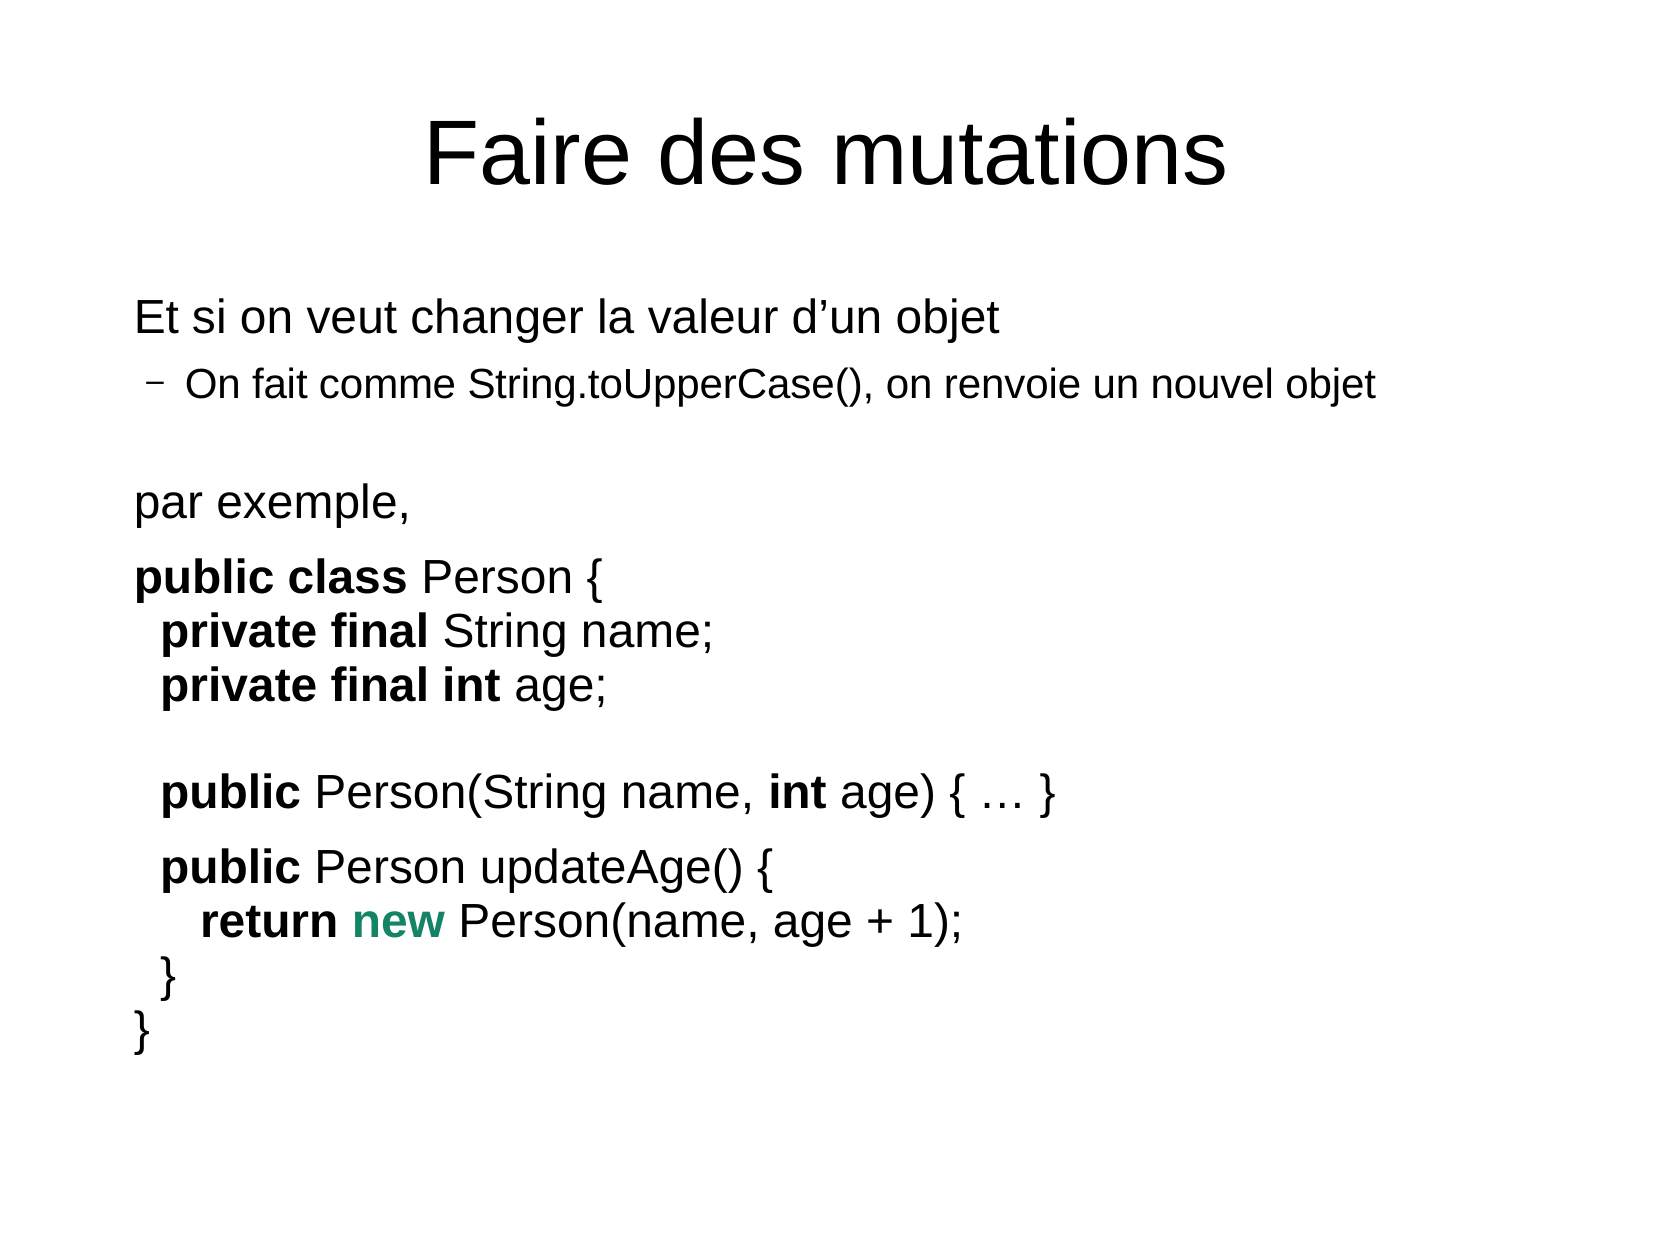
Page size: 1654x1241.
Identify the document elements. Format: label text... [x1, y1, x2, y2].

list Et si on veut changer la valeur d’un objet On fait comme String.toUpperCase(), on renvoie un nouvel objet par exemple, public class Person { private final String name; private final int age; public Person(String name, int age) { … } public Person updateAge() { return new Person(name, age + 1); } } [82, 290, 1571, 1066]
title Faire des mutations [82, 49, 1571, 257]
